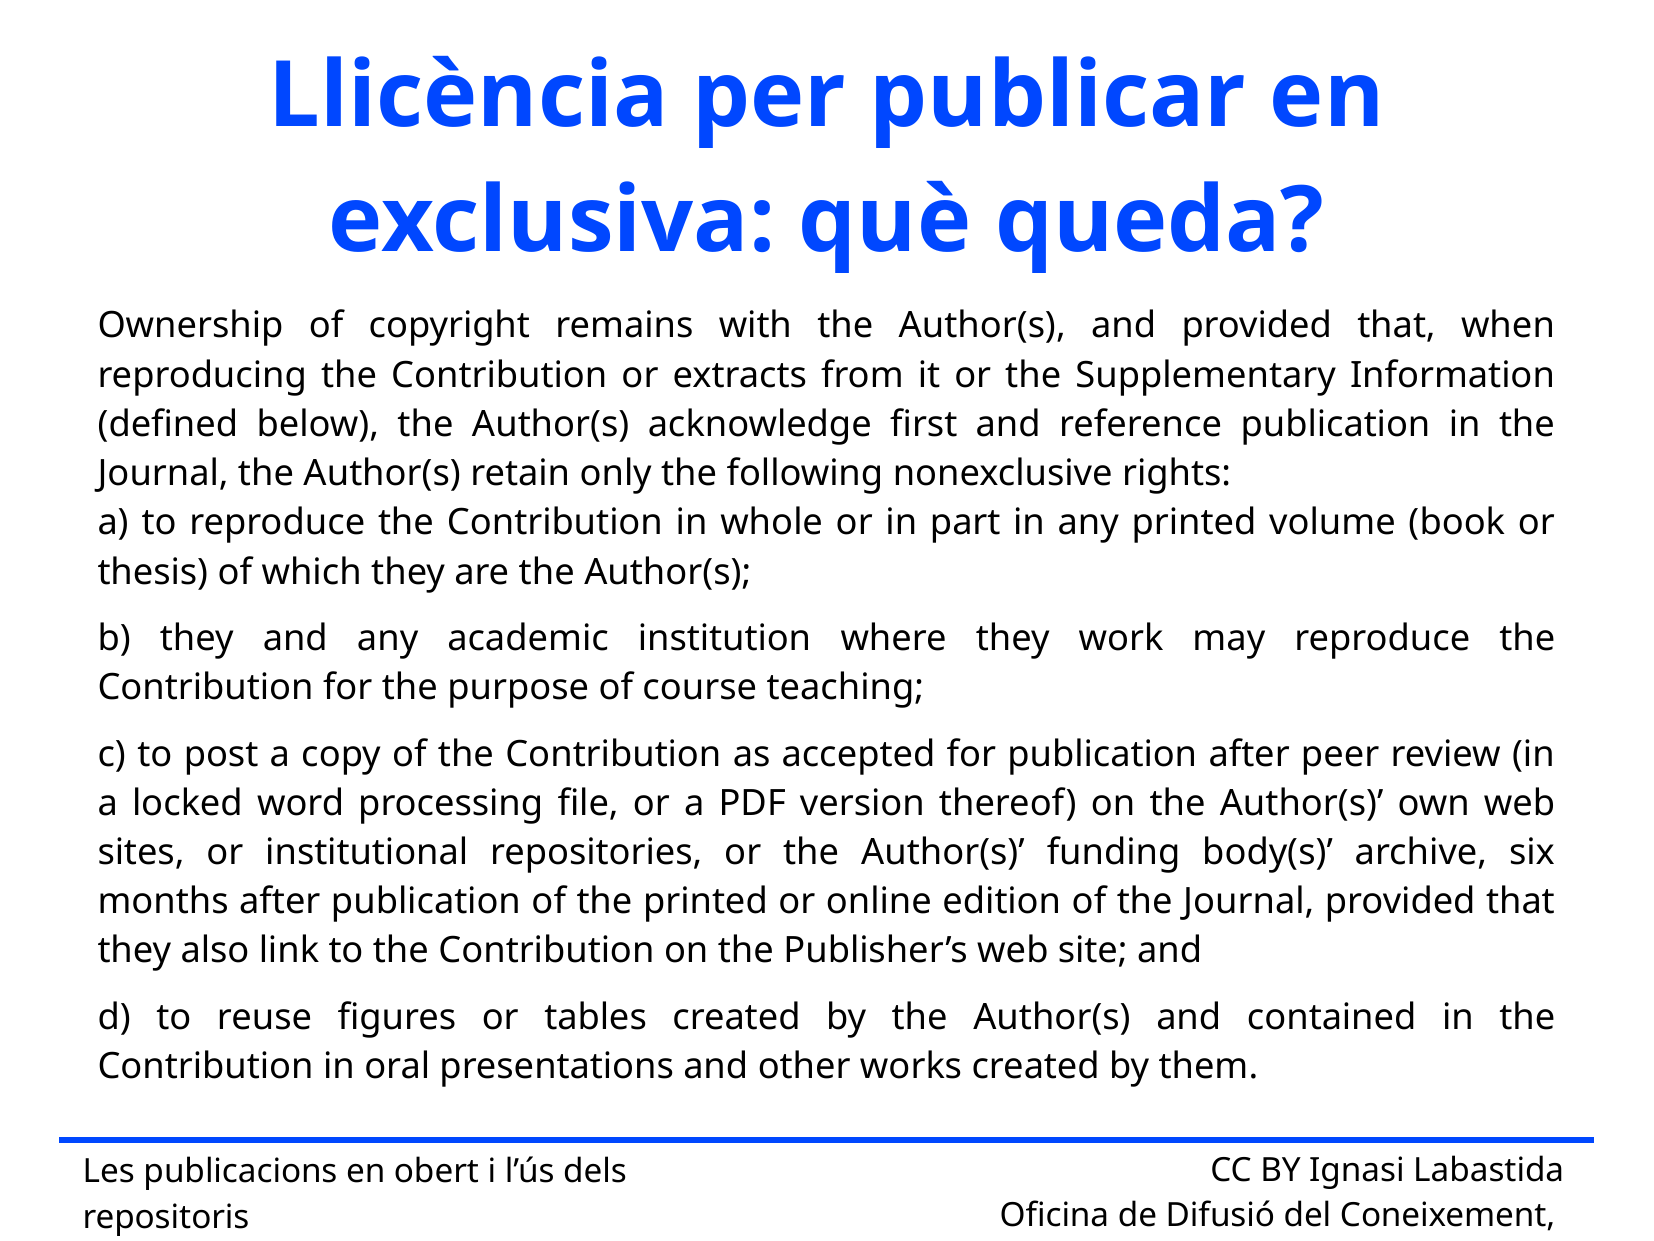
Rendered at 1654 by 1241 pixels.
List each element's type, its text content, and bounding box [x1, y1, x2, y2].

title Llicència per publicar en exclusiva: què queda? [83, 39, 1572, 267]
list Ownership of copyright remains with the Author(s), and provided that, when reproducing the Contribution or extracts from it or the Supplementary Information (defined below), the Author(s) acknowledge first and reference publication in the Journal, the Author(s) retain only the following nonexclusive rights: a) to reproduce the Contribution in whole or in part in any printed volume (book or thesis) of which they are the Author(s); b) they and any academic institution where they work may reproduce the Contribution for the purpose of course teaching; c) to post a copy of the Contribution as accepted for publication after peer review (in a locked word processing file, or a PDF version thereof) on the Author(s)’ own web sites, or institutional repositories, or the Author(s)’ funding body(s)’ archive, six months after publication of the printed or online edition of the Journal, provided that they also link to the Contribution on the Publisher’s web site; and d) to reuse figures or tables created by the Author(s) and contained in the Contribution in oral presentations and other works created by them. [82, 289, 1571, 1108]
